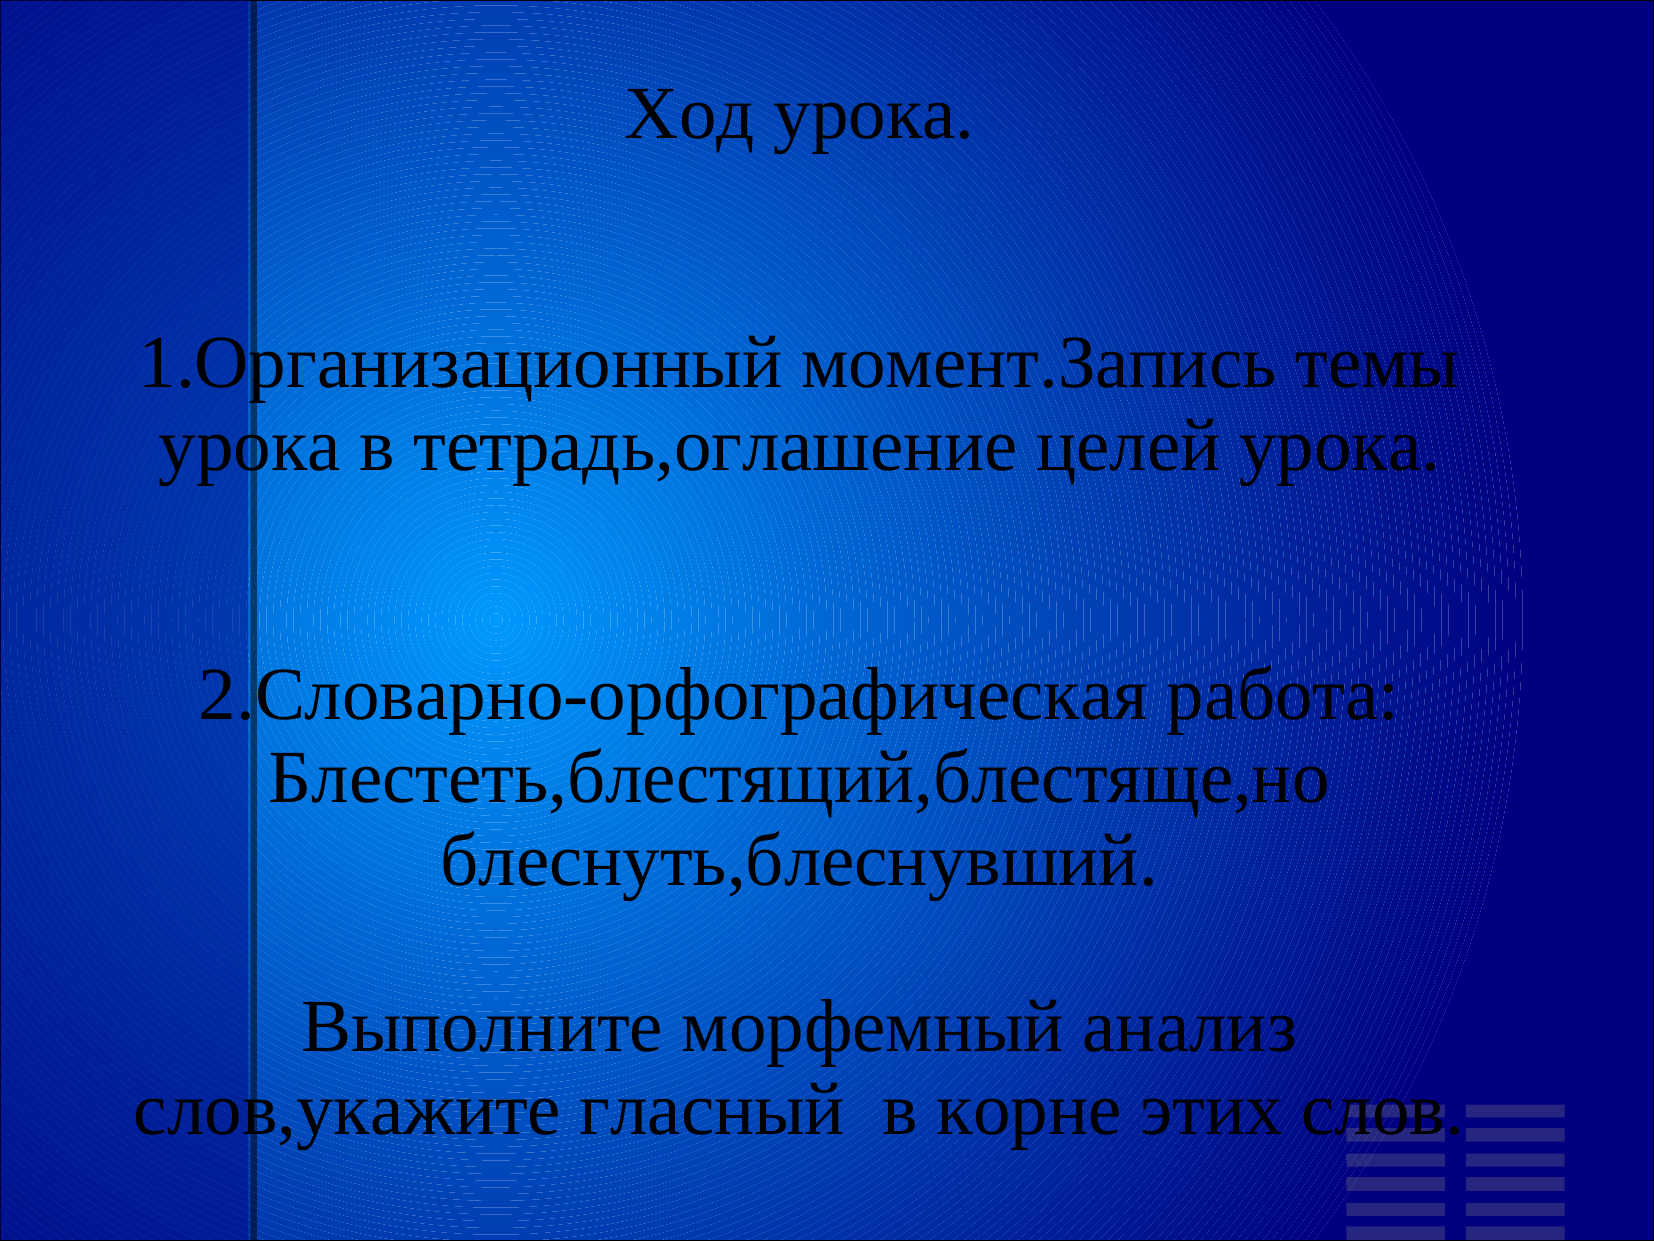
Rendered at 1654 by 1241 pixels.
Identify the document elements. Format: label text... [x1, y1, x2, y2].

subtitle Ход урока. 1.Организационный момент.Запись темы урока в тетрадь,оглашение целей урока. 2.Словарно-орфографическая работа: Блестеть,блестящий,блестяще,но блеснуть,блеснувший. Выполните морфемный анализ слов,укажите гласный в корне этих слов. [93, 72, 1506, 1151]
